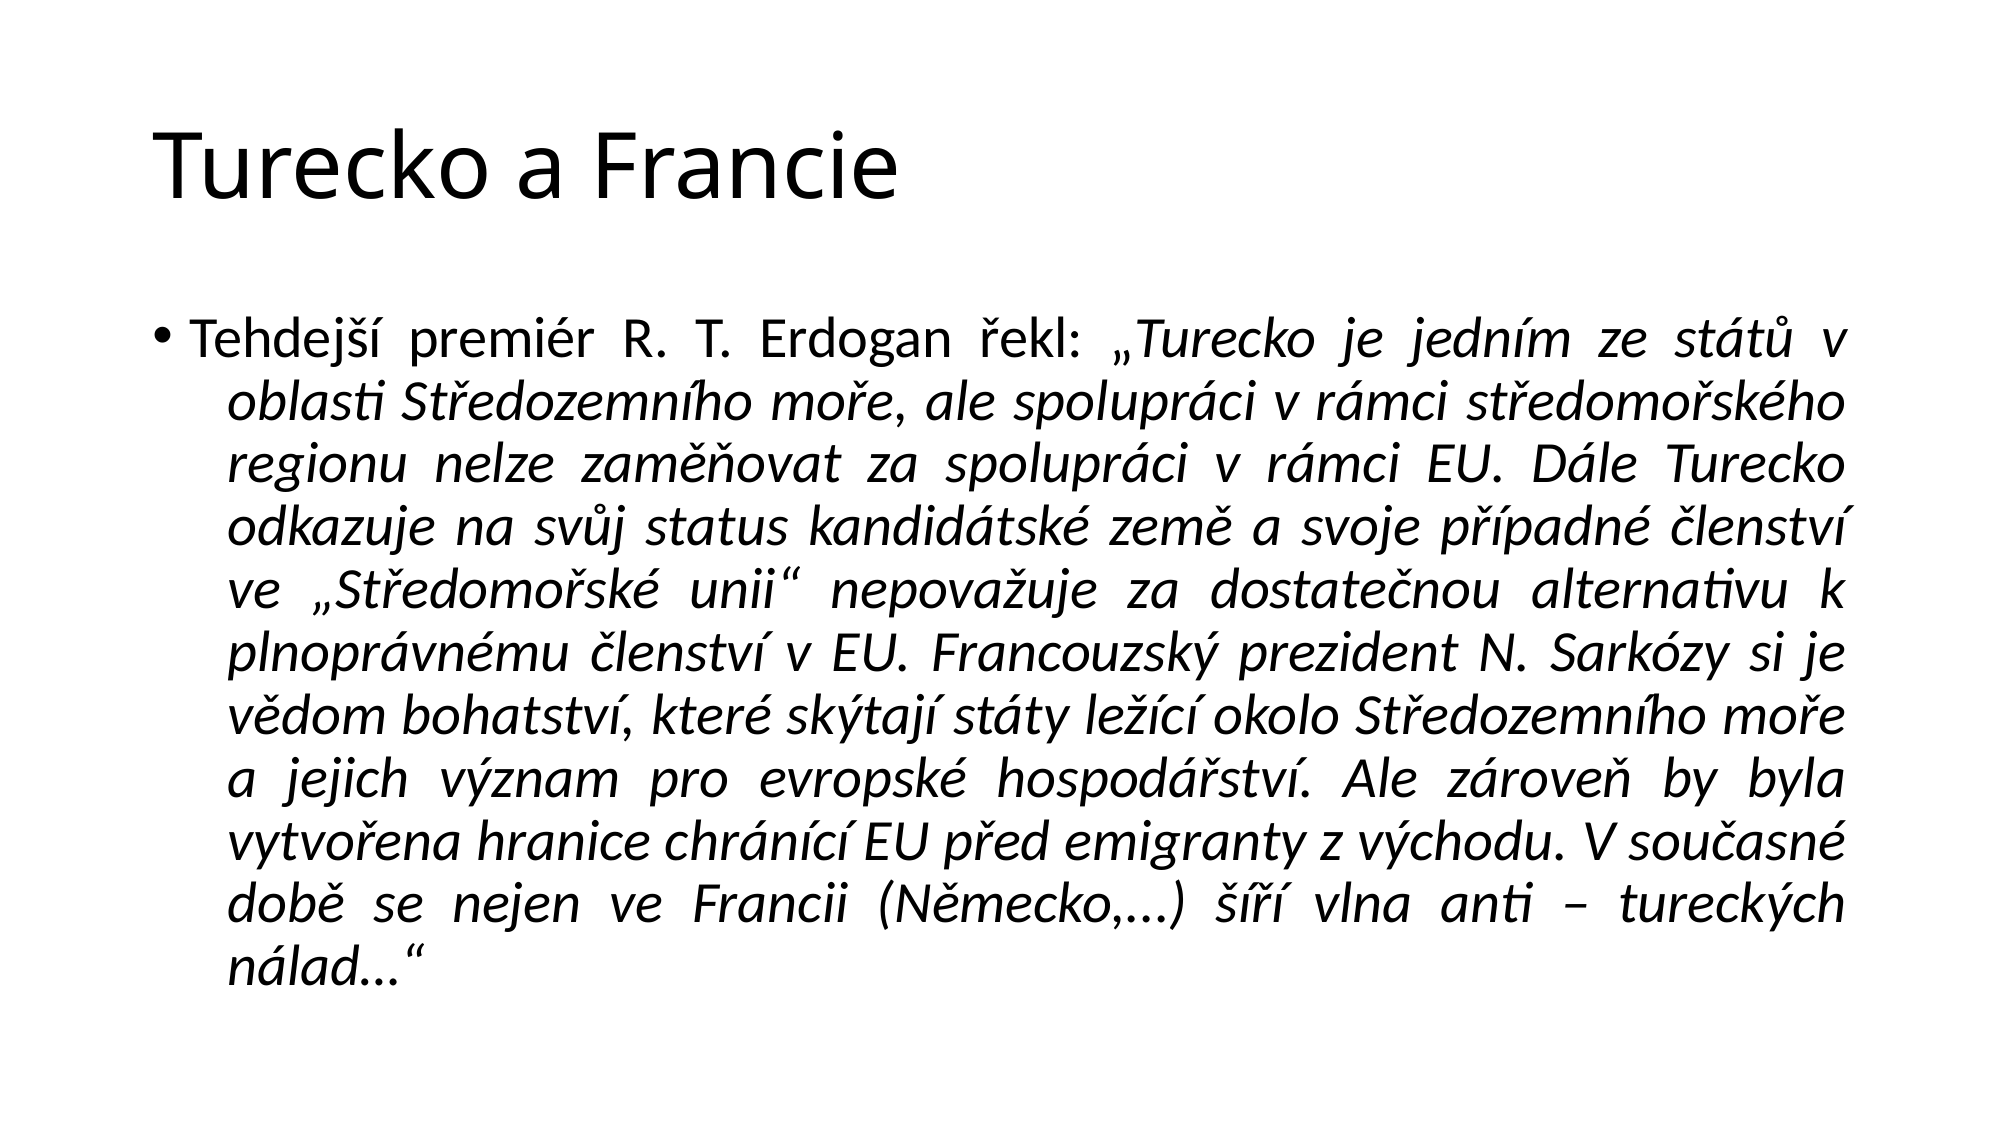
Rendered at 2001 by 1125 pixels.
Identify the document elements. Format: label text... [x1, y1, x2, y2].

title Turecko a Francie [137, 59, 1863, 278]
list Tehdejší premiér R. T. Erdogan řekl: „Turecko je jedním ze států v oblasti Středozemního moře, ale spolupráci v rámci středomořského regionu nelze zaměňovat za spolupráci v rámci EU. Dále Turecko odkazuje na svůj status kandidátské země a svoje případné členství ve „Středomořské unii“ nepovažuje za dostatečnou alternativu k plnoprávnému členství v EU. Francouzský prezident N. Sarkózy si je vědom bohatství, které skýtají státy ležící okolo Středozemního moře a jejich význam pro evropské hospodářství. Ale zároveň by byla vytvořena hranice chránící EU před emigranty z východu. V současné době se nejen ve Francii (Německo,...) šíří vlna anti – tureckých nálad…“ [137, 299, 1863, 1014]
